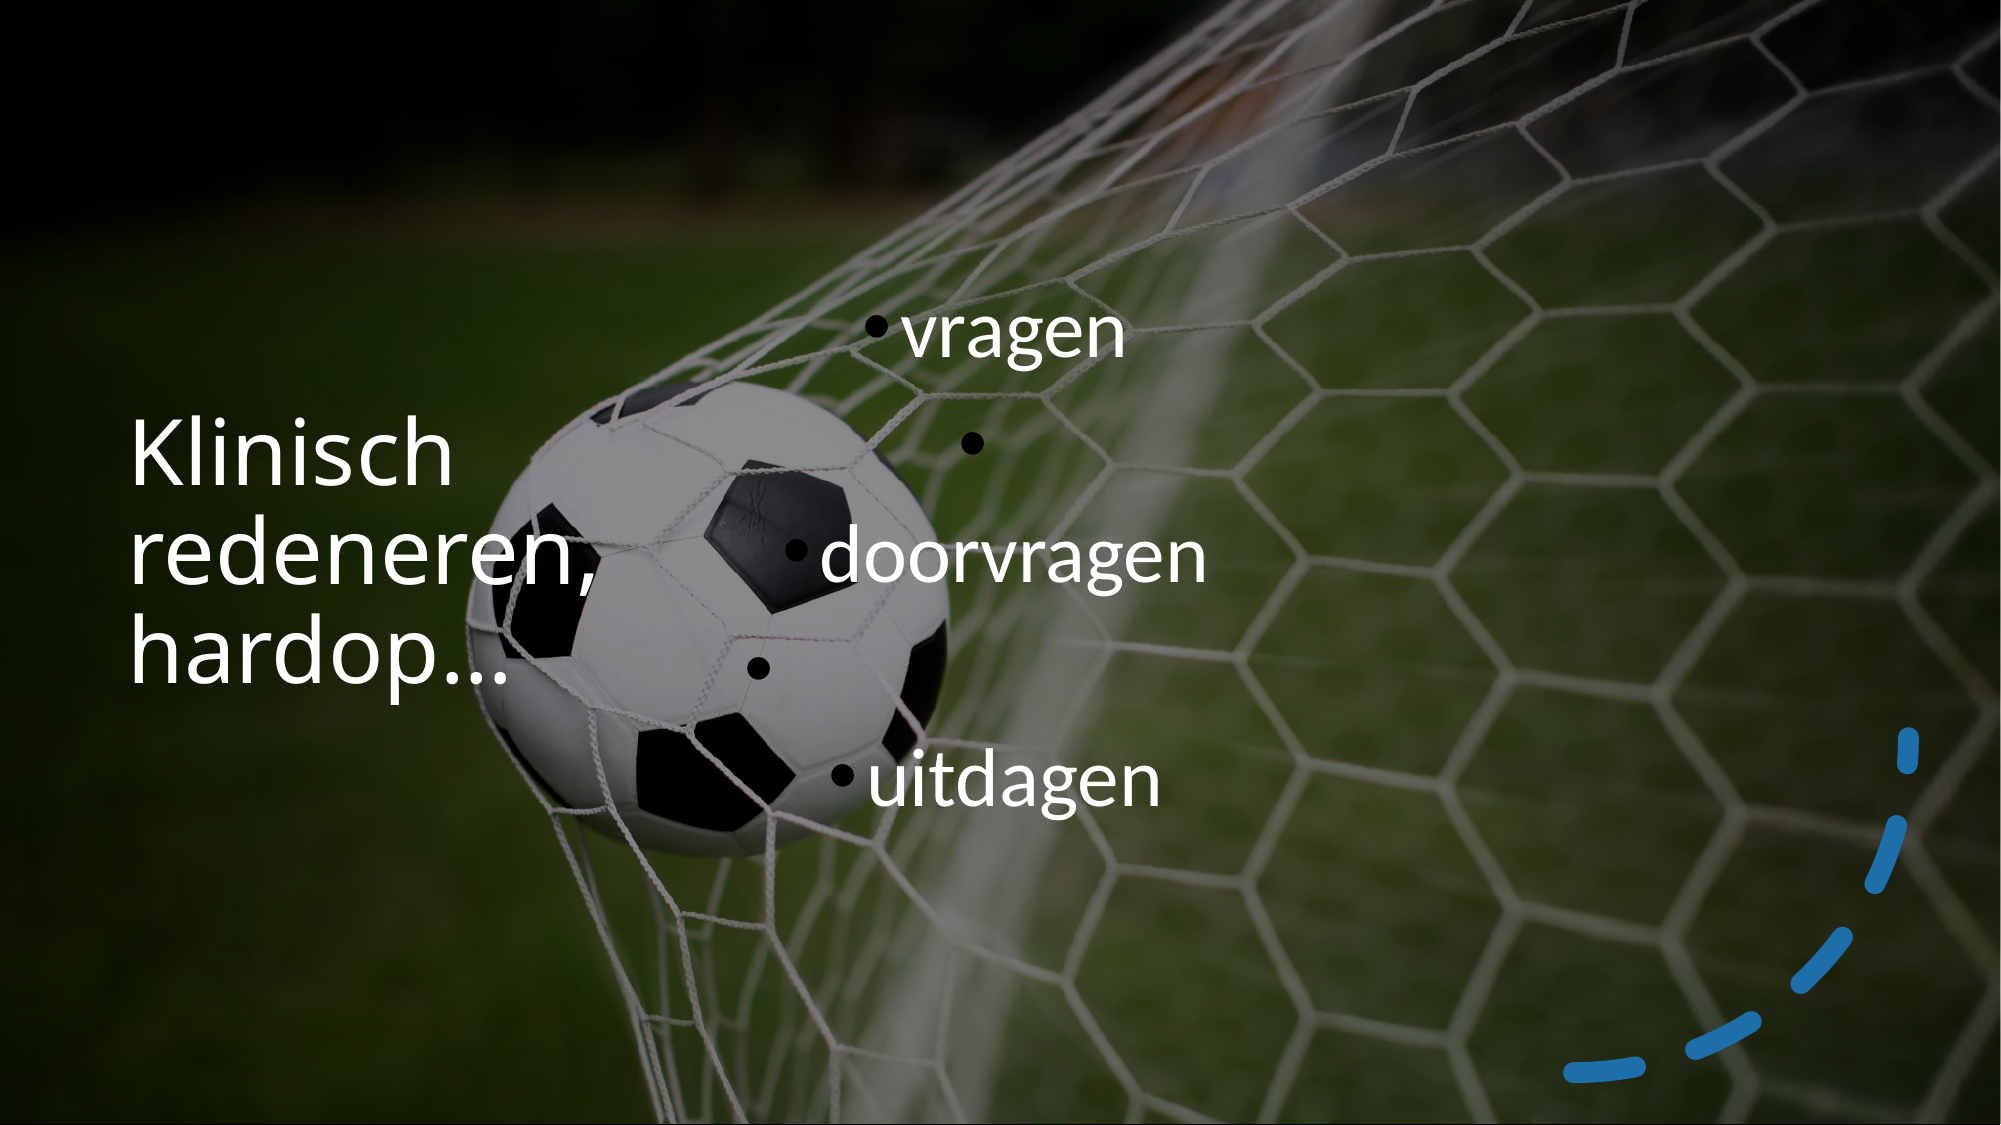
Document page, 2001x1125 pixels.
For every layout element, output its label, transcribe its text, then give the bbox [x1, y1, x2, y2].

list vragen doorvragen uitdagen [729, 97, 1863, 1014]
title Klinisch redeneren, hardop… [112, 97, 638, 1014]
picture [0, 0, 2000, 1124]
